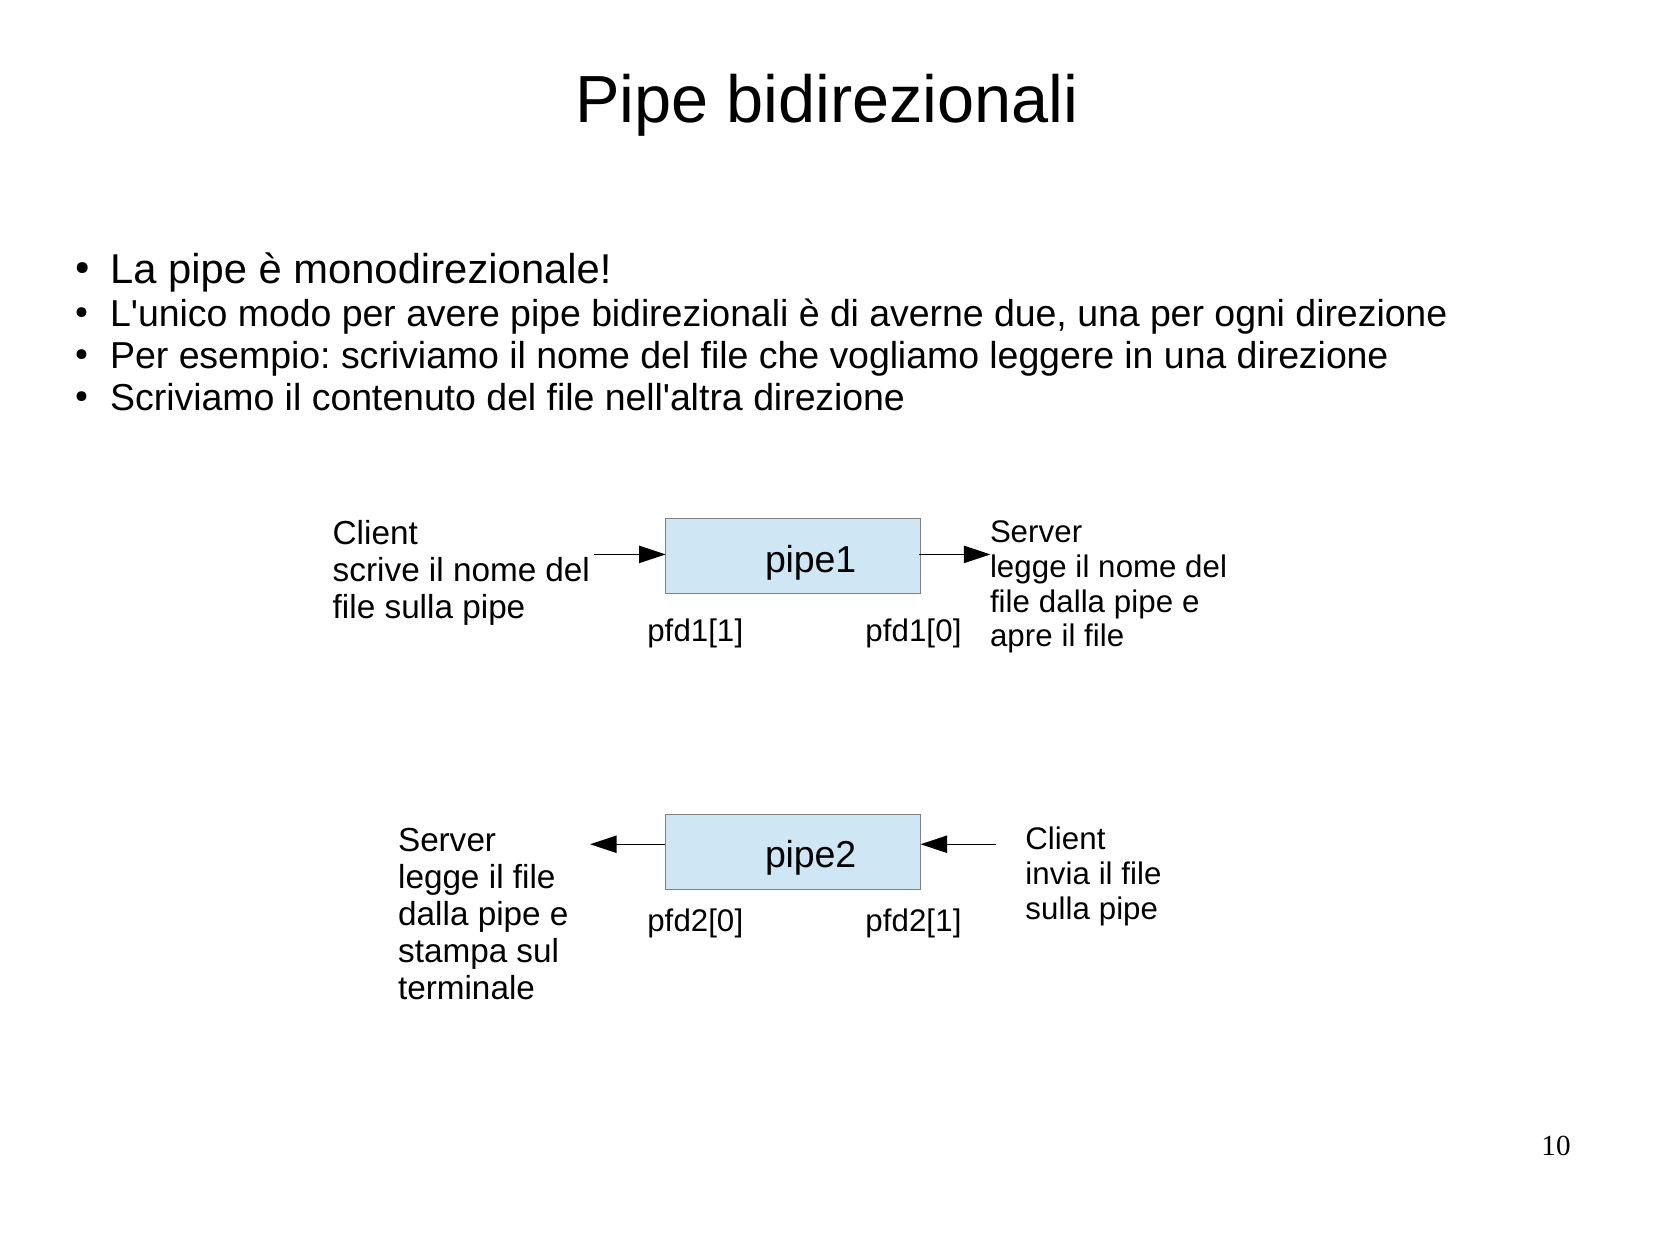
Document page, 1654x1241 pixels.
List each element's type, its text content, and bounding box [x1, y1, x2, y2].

text_box pfd2[0] pfd2[1] [632, 895, 1203, 946]
text_box pipe1 [750, 531, 872, 589]
title Pipe bidirezionali [82, 0, 1571, 204]
text_box La pipe è monodirezionale! L'unico modo per avere pipe bidirezionali è di averne due, una per ogni direzione Per esempio: scriviamo il nome del file che vogliamo leggere in una direzione Scriviamo il contenuto del file nell'altra direzione [60, 238, 1471, 427]
text_box Server legge il nome del file dalla pipe e apre il file [975, 507, 1272, 664]
text_box Client invia il file sulla pipe [1010, 814, 1266, 935]
text_box pipe2 [750, 826, 872, 884]
text_box [665, 814, 921, 890]
text_box [665, 518, 921, 594]
text_box pfd1[1] pfd1[0] [632, 606, 975, 657]
text_box Client scrive il nome del file sulla pipe [317, 507, 652, 635]
text_box Server legge il file dalla pipe e stampa sul terminale [383, 814, 629, 1017]
